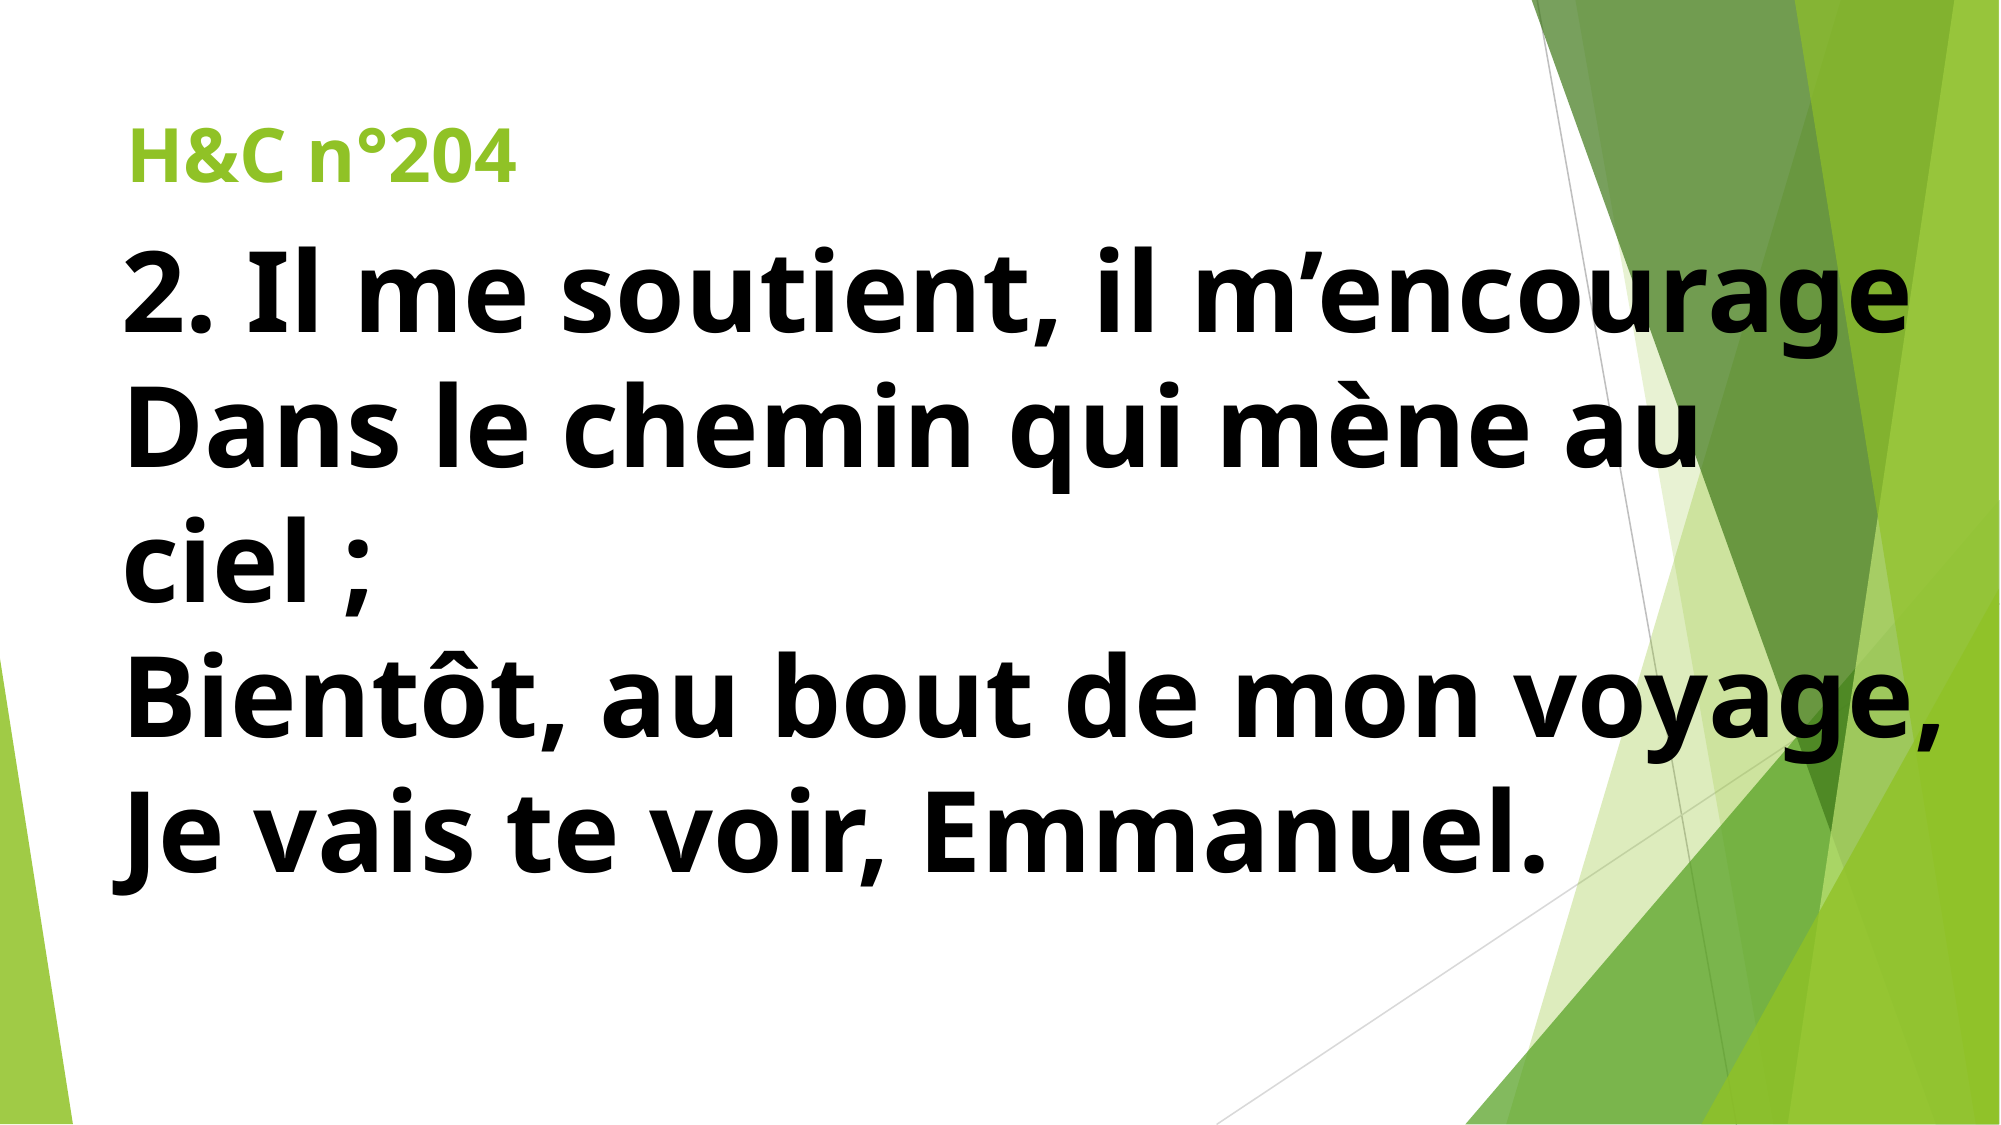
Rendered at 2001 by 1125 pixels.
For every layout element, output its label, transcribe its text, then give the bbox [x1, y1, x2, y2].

text_box H&C n°204 [111, 99, 1522, 213]
text_box 2. Il me soutient, il m’encourage Dans le chemin qui mène au ciel ; Bientôt, au bout de mon voyage, Je vais te voir, Emmanuel. [106, 213, 1973, 1037]
